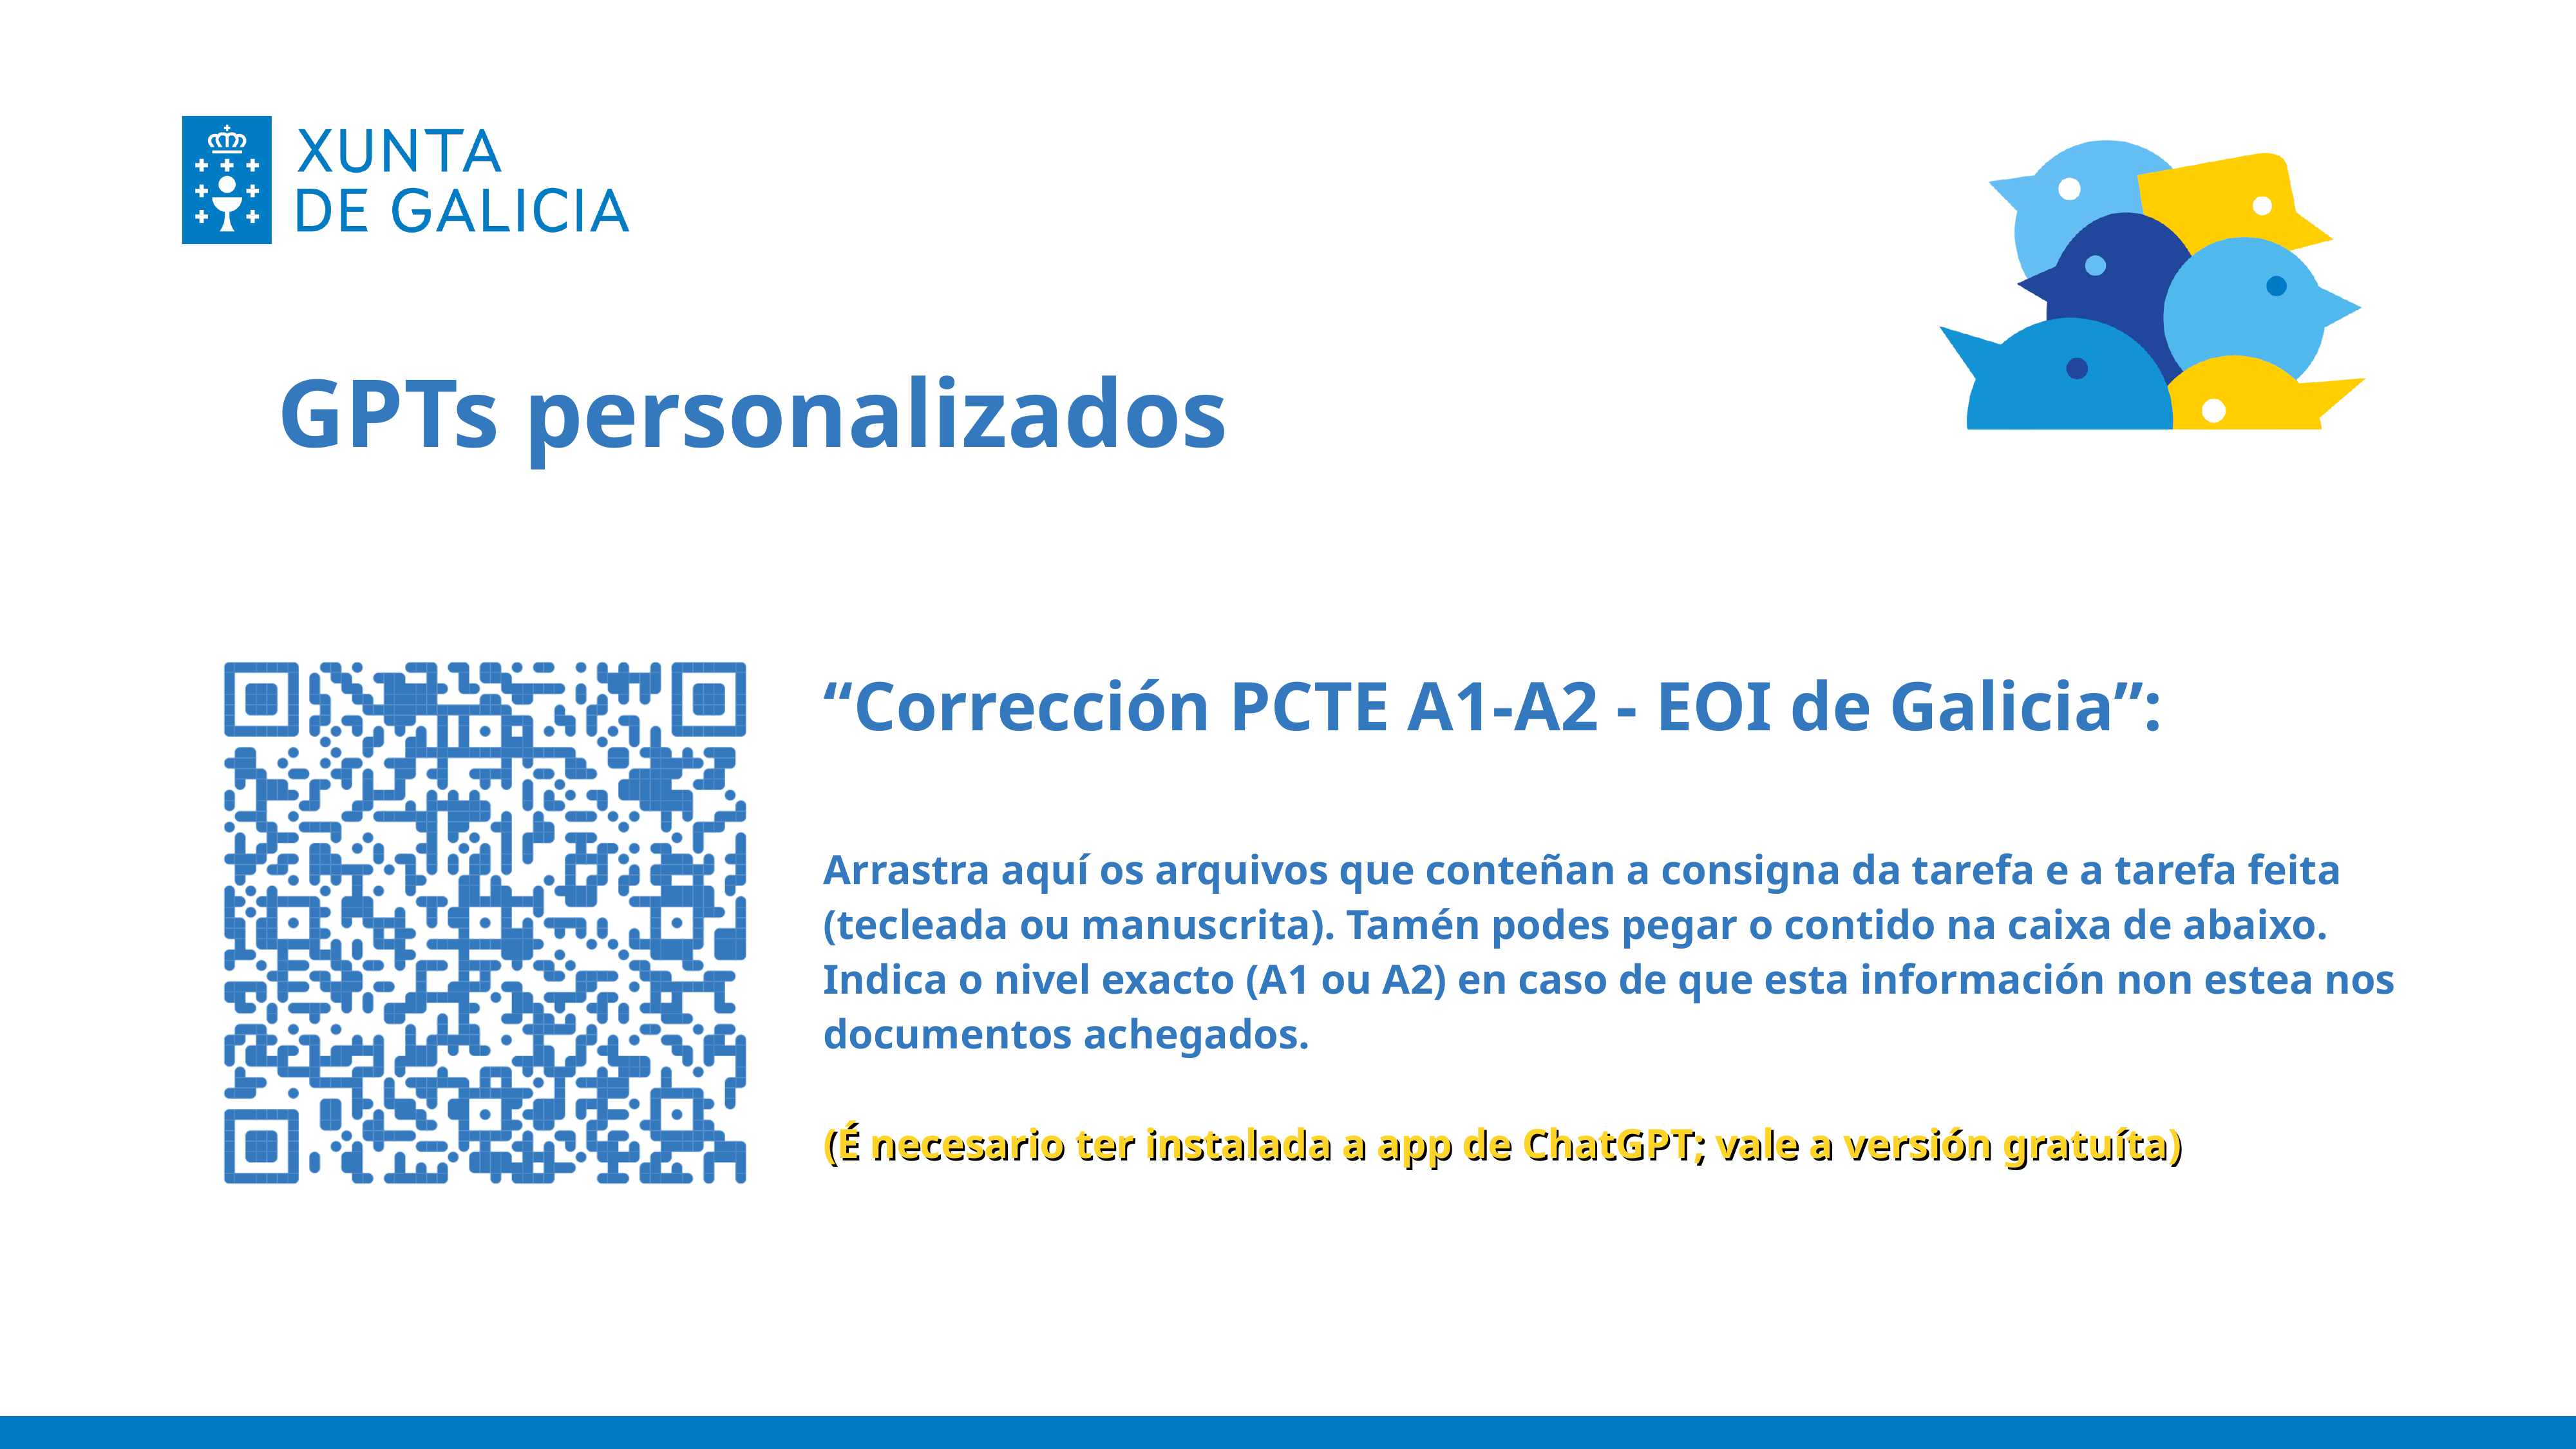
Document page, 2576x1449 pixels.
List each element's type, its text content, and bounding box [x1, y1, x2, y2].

text_box GPTs personalizados [0, 342, 1560, 518]
picture [182, 116, 629, 244]
picture [1902, 121, 2396, 433]
text_box “Corrección PCTE A1-A2 - EOI de Galicia”: Arrastra aquí os arquivos que conteñan a consigna da tarefa e a tarefa feita (tecleada ou manuscrita). Tamén podes pegar o contido na caixa de abaixo. Indica o nivel exacto (A1 ou A2) en caso de que esta información non estea nos documentos achegados. (É necesario ter instalada a app de ChatGPT; vale a versión gratuíta) [813, 654, 2427, 1193]
picture [199, 639, 761, 1194]
text_box [0, 1416, 2576, 1449]
